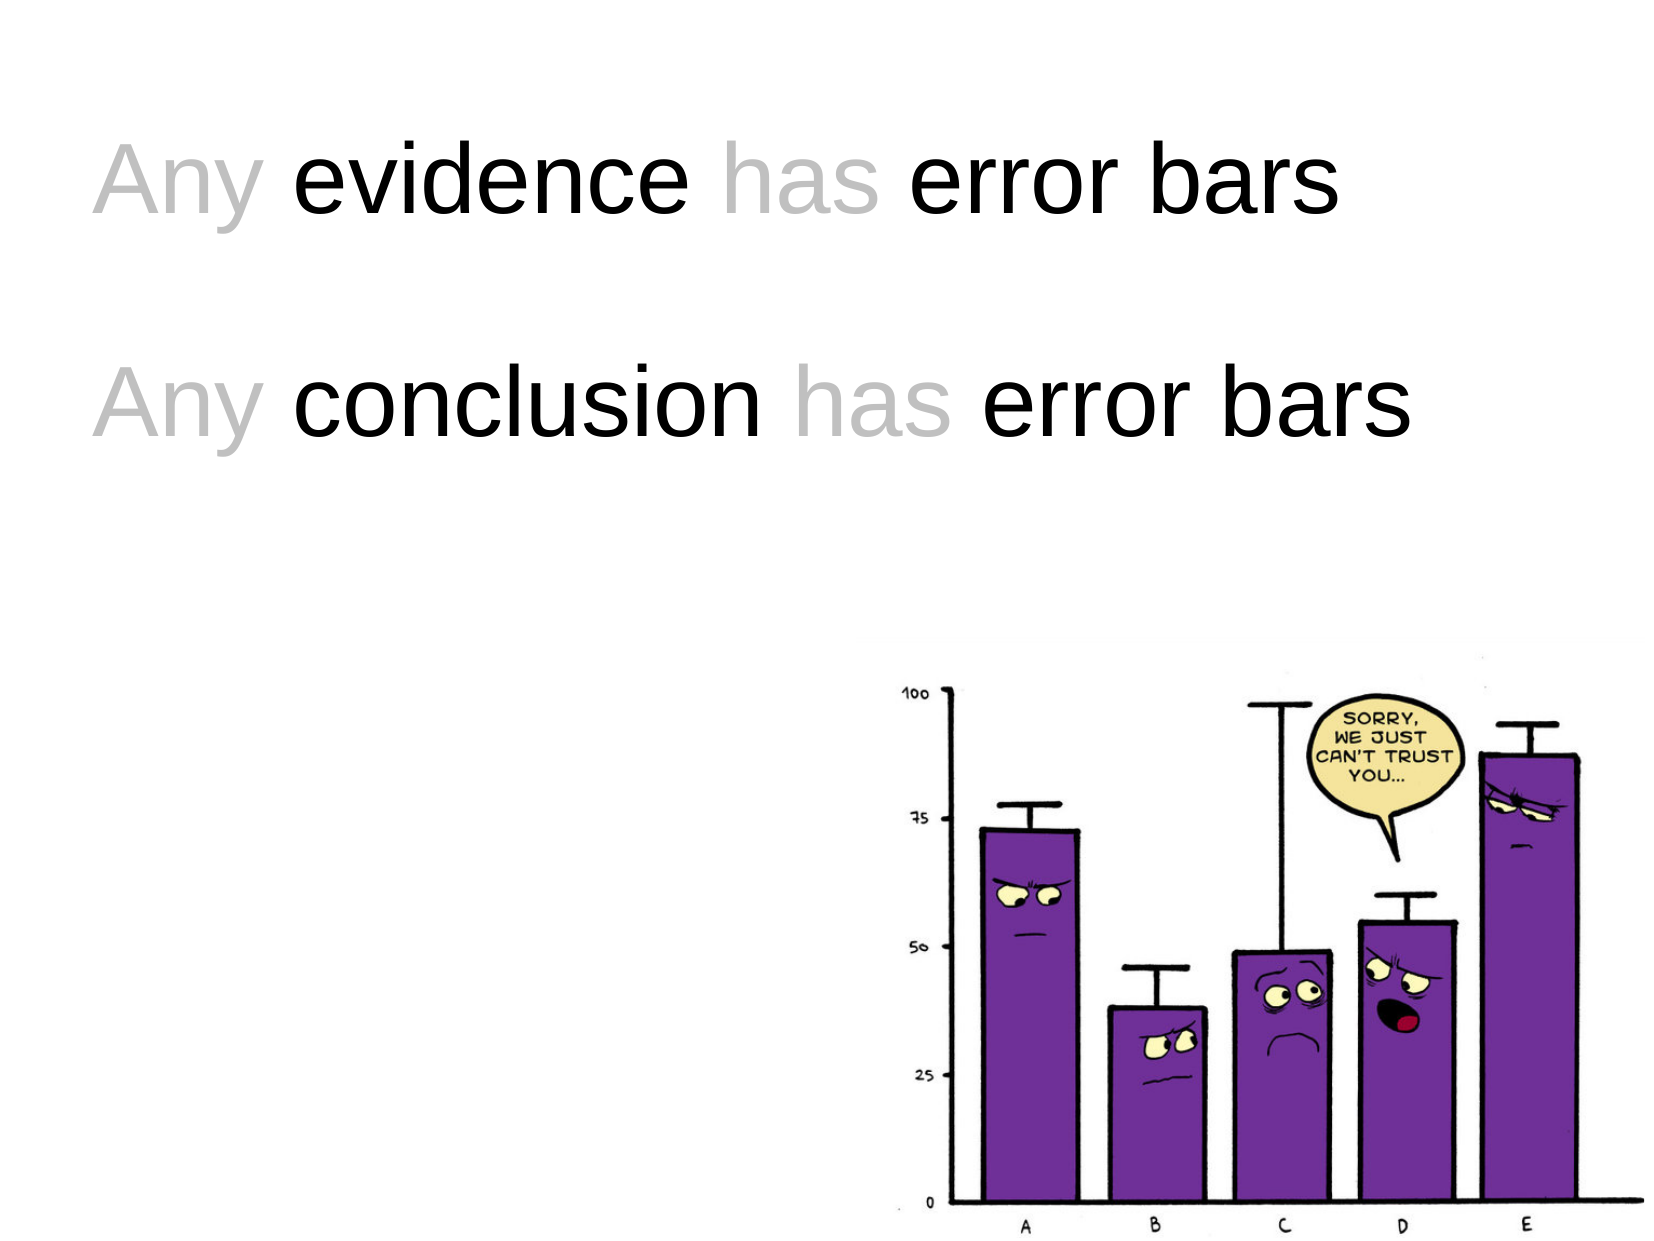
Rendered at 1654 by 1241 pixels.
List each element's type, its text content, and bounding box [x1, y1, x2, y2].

text_box Any evidence has error bars Any conclusion has error bars [77, 115, 1429, 467]
picture [856, 637, 1645, 1238]
